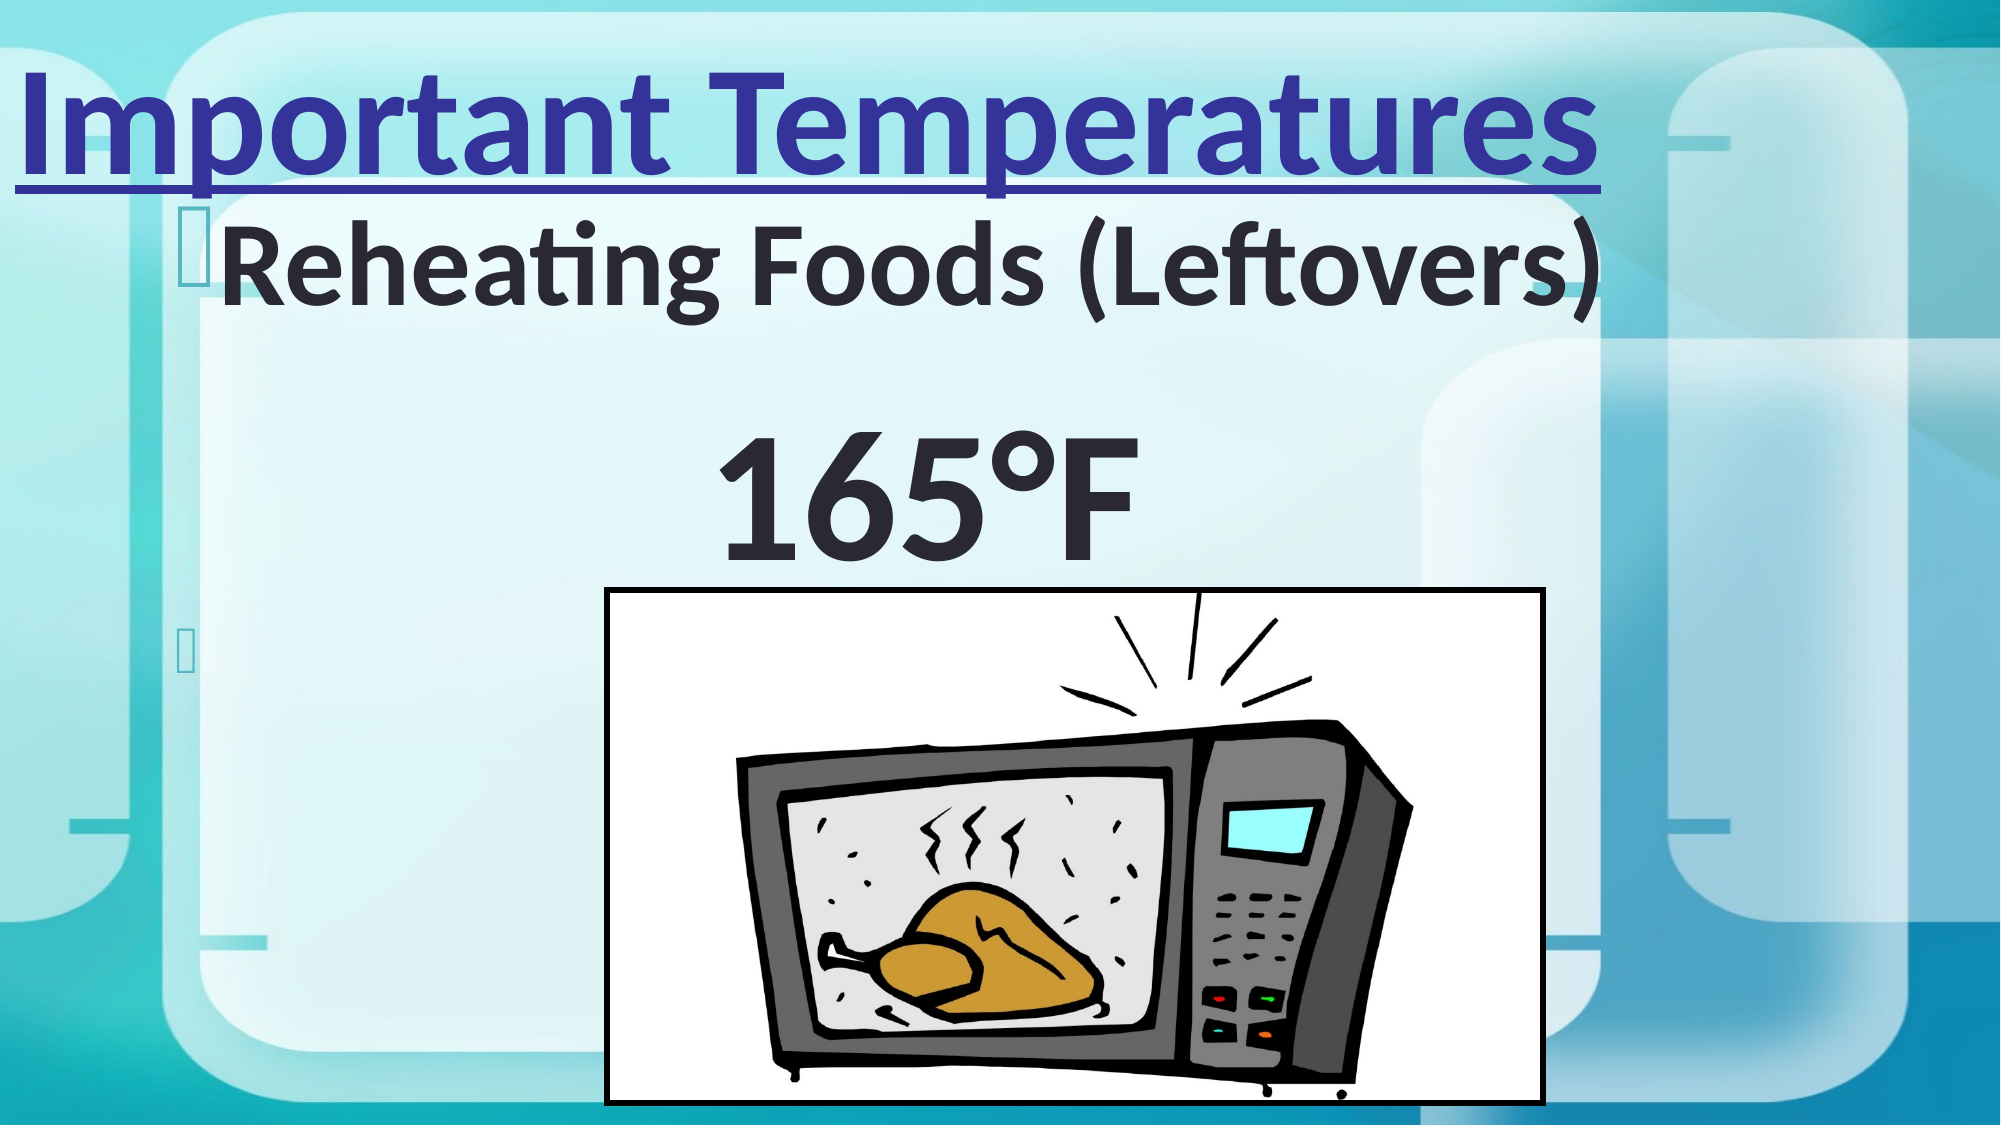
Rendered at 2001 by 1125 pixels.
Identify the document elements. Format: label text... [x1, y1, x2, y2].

picture [609, 592, 1540, 1101]
title Important Temperatures [0, 0, 2000, 214]
list Reheating Foods (Leftovers) 165°F [159, 214, 2000, 1109]
